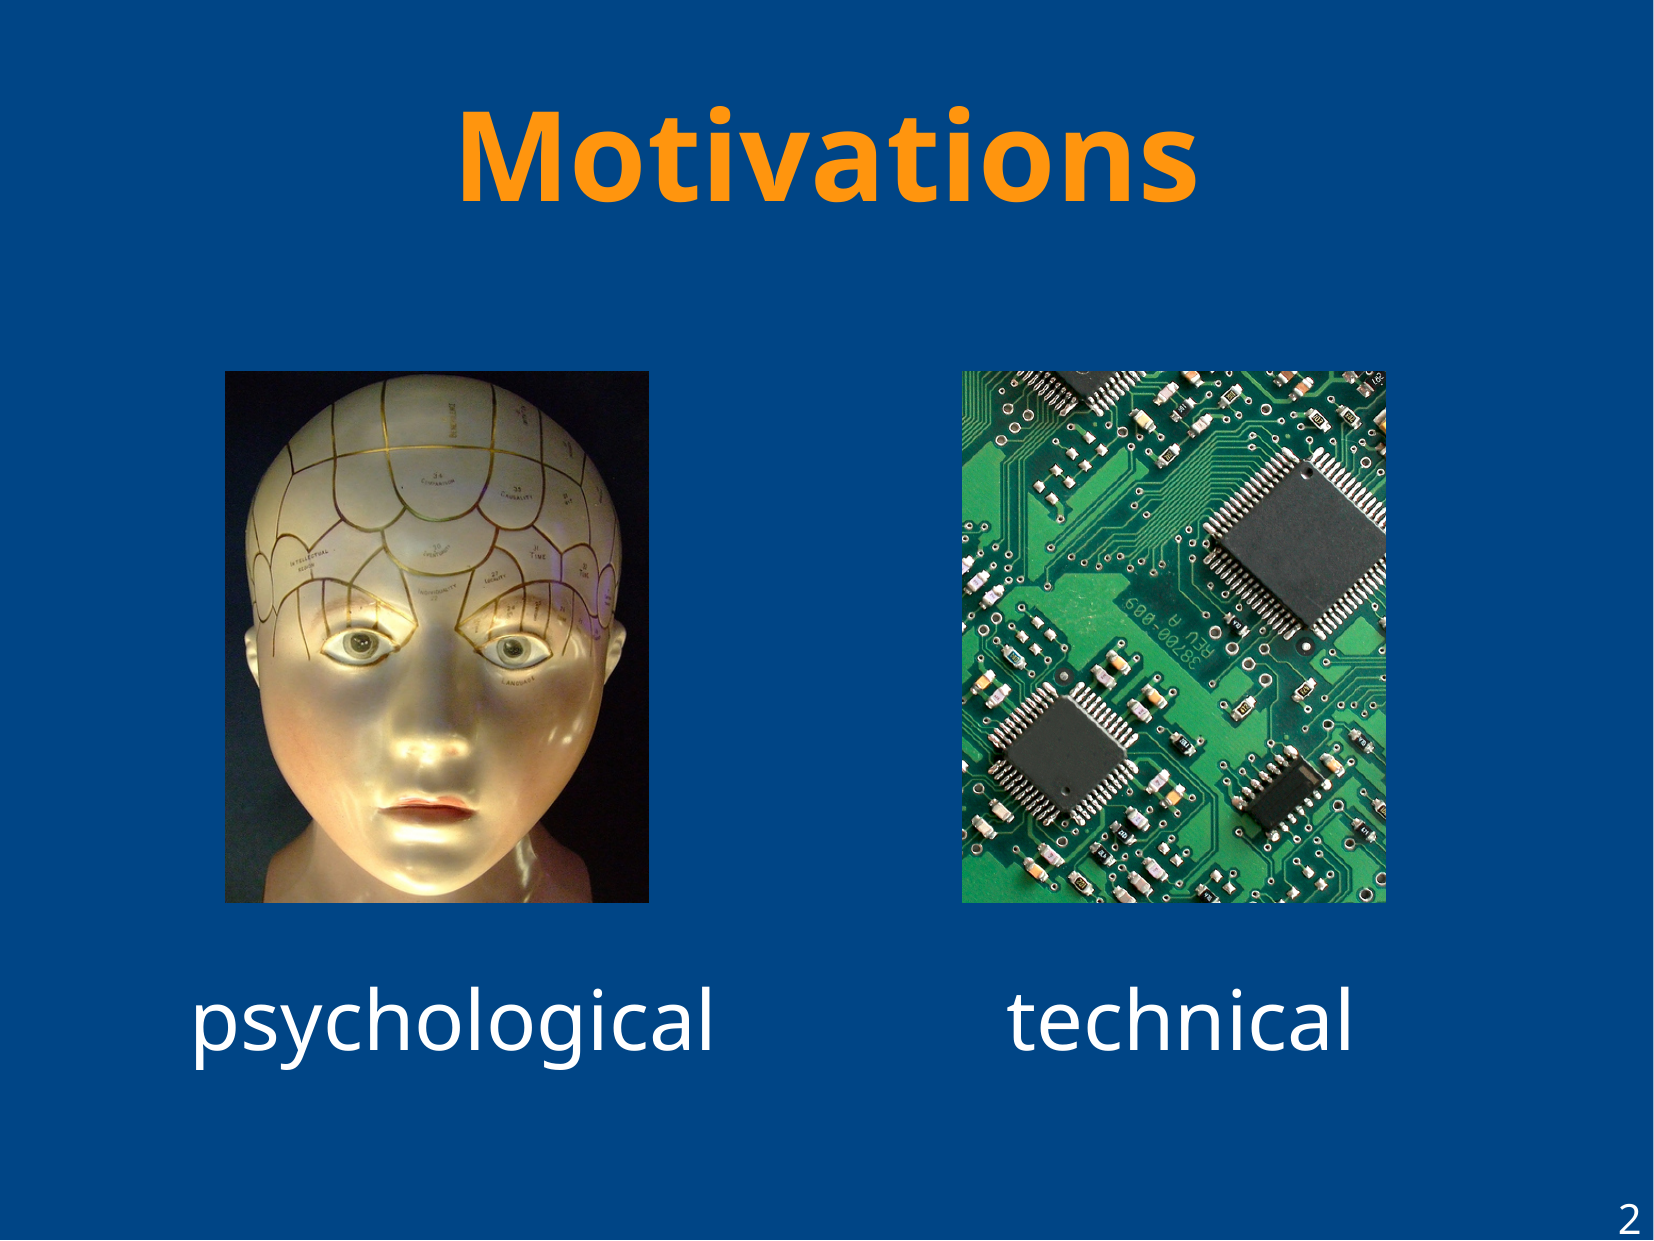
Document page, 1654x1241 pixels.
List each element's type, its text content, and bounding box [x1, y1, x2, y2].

title Motivations [82, 56, 1571, 250]
picture [225, 371, 649, 903]
picture [962, 371, 1386, 903]
text_box psychological [174, 953, 700, 1063]
text_box technical [991, 953, 1357, 1063]
